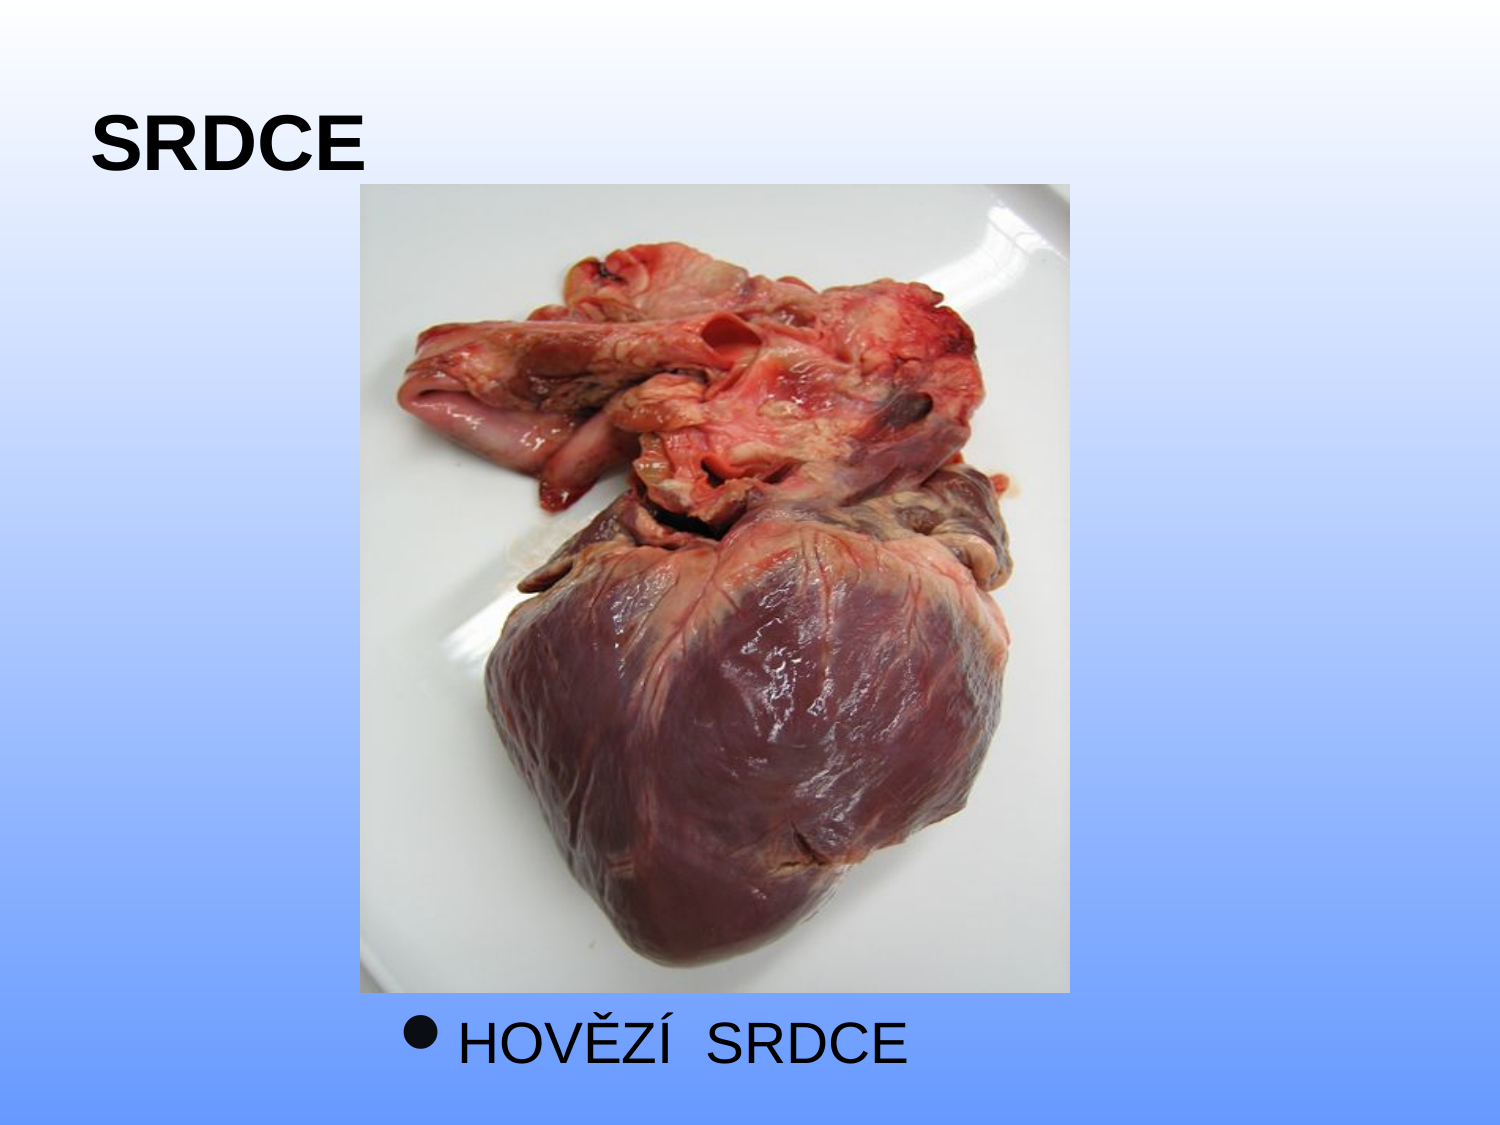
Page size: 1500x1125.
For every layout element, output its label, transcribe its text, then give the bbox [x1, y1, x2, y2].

list HOVĚZÍ SRDCE [383, 1011, 1070, 1125]
title SRDCE [75, 45, 1426, 233]
picture [360, 184, 1070, 993]
